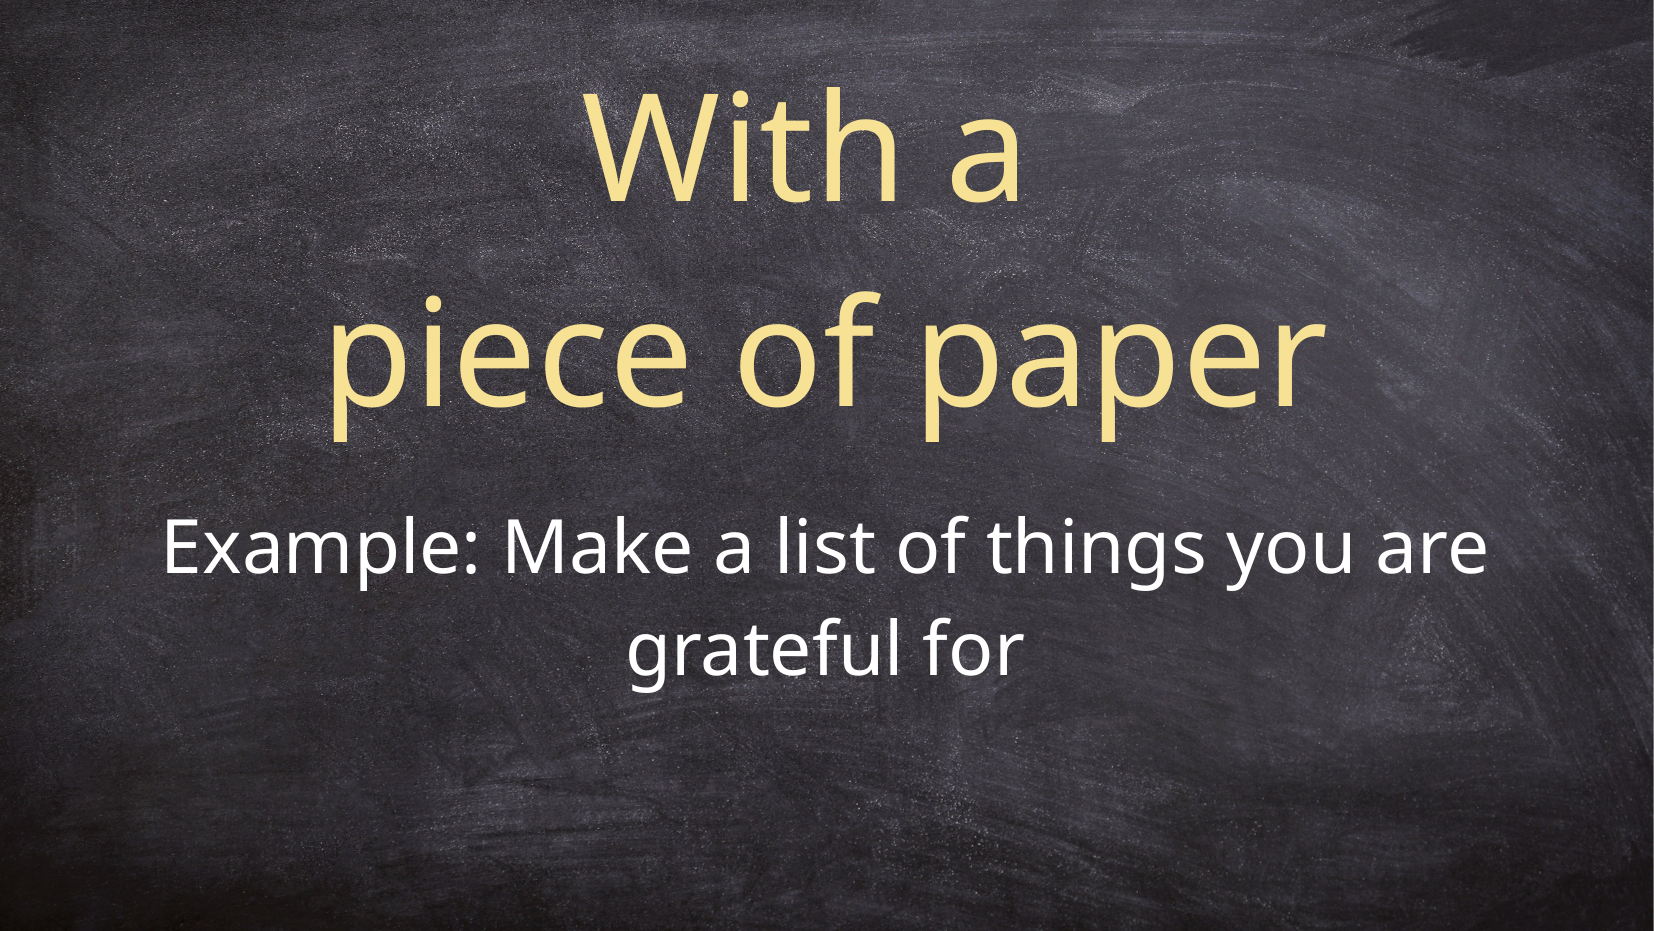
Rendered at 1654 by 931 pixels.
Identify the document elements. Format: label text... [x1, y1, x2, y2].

subtitle With a piece of paper Example: Make a list of things you are grateful for [81, 41, 1570, 875]
picture [0, 0, 1654, 931]
